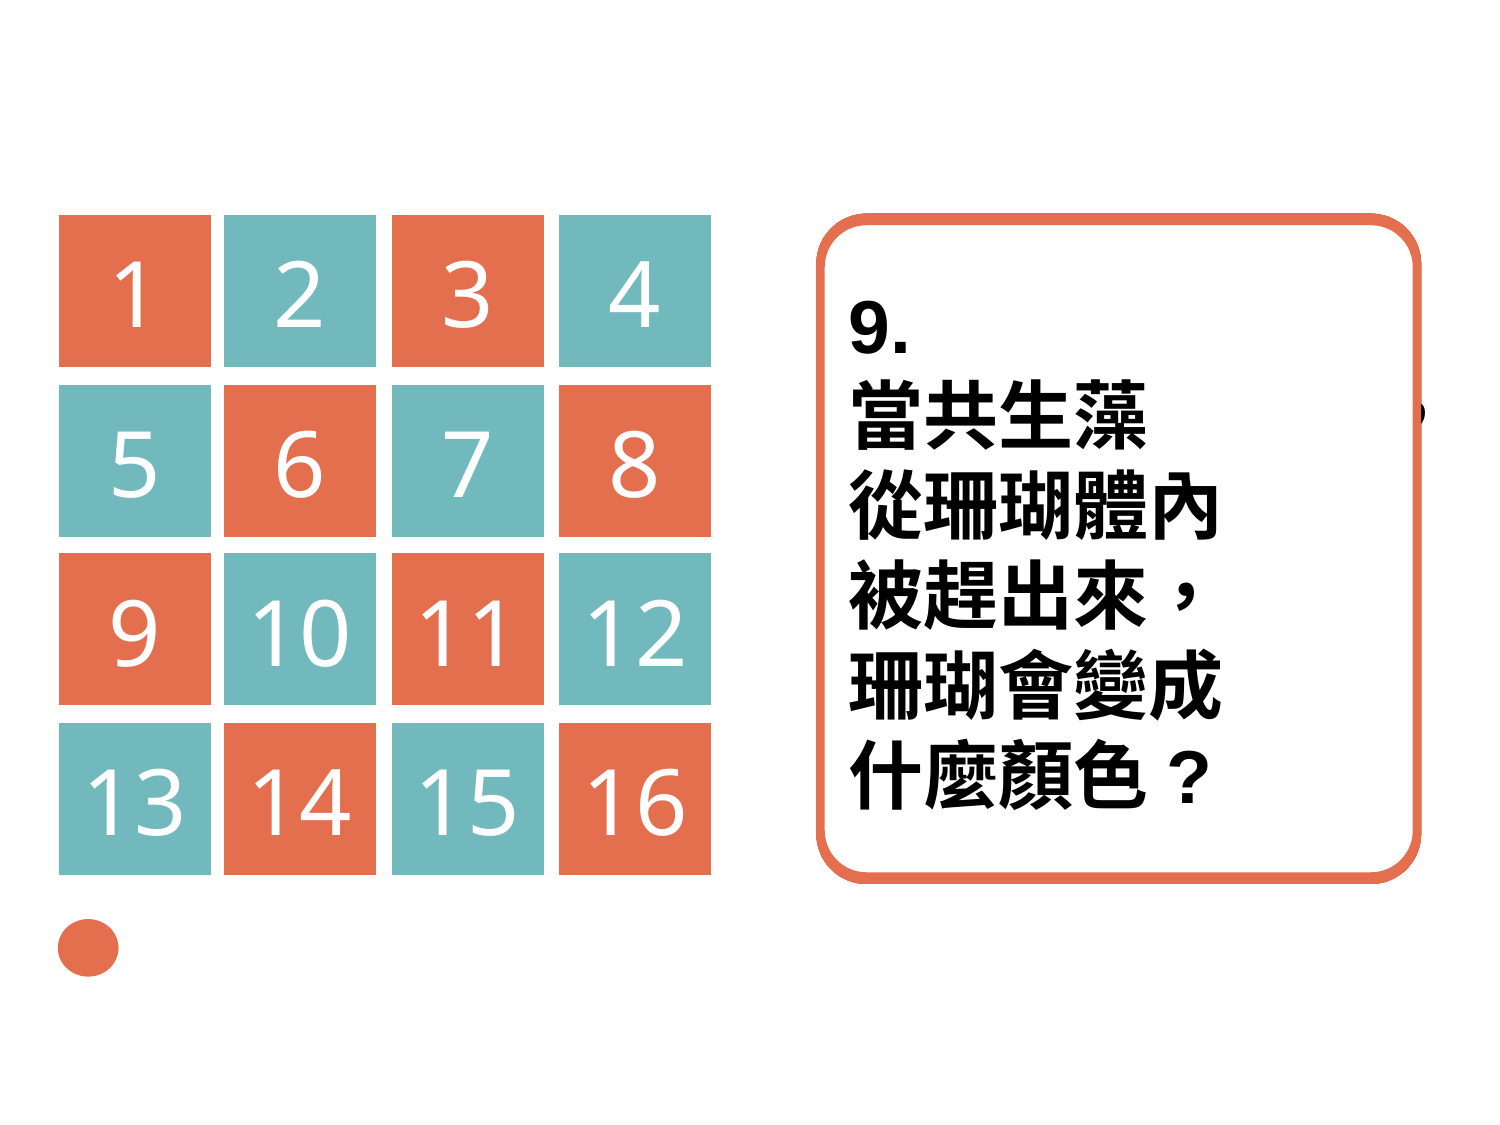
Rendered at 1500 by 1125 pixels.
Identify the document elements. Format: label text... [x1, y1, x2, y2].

text_box 11 [391, 552, 545, 706]
text_box 15 [391, 722, 545, 876]
text_box 8.在什麼情況下，共生藻無法再提供營養給珊瑚？(舉出一種) [821, 842, 1416, 880]
text_box 16 [558, 722, 712, 876]
text_box 8.在什麼情況下，共生藻無法再提供營養給珊瑚？(舉出一種) [821, 217, 1416, 255]
text_box 4 [558, 214, 712, 368]
text_box 10 [223, 552, 377, 706]
text_box 7 [391, 384, 545, 538]
text_box 12 [558, 552, 712, 706]
text_box 2 [223, 214, 377, 368]
text_box 1 [58, 214, 212, 368]
text_box 5 [58, 384, 212, 538]
text_box 8 [558, 384, 712, 538]
text_box 6 [223, 384, 377, 538]
text_box 13 [58, 722, 212, 876]
text_box [57, 919, 119, 977]
text_box 9. 當共生藻 從珊瑚體內 被趕出來， 珊瑚會變成 什麼顏色? [820, 221, 1417, 877]
text_box 14 [223, 722, 377, 876]
text_box 3 [391, 214, 545, 368]
text_box 9 [58, 552, 212, 706]
